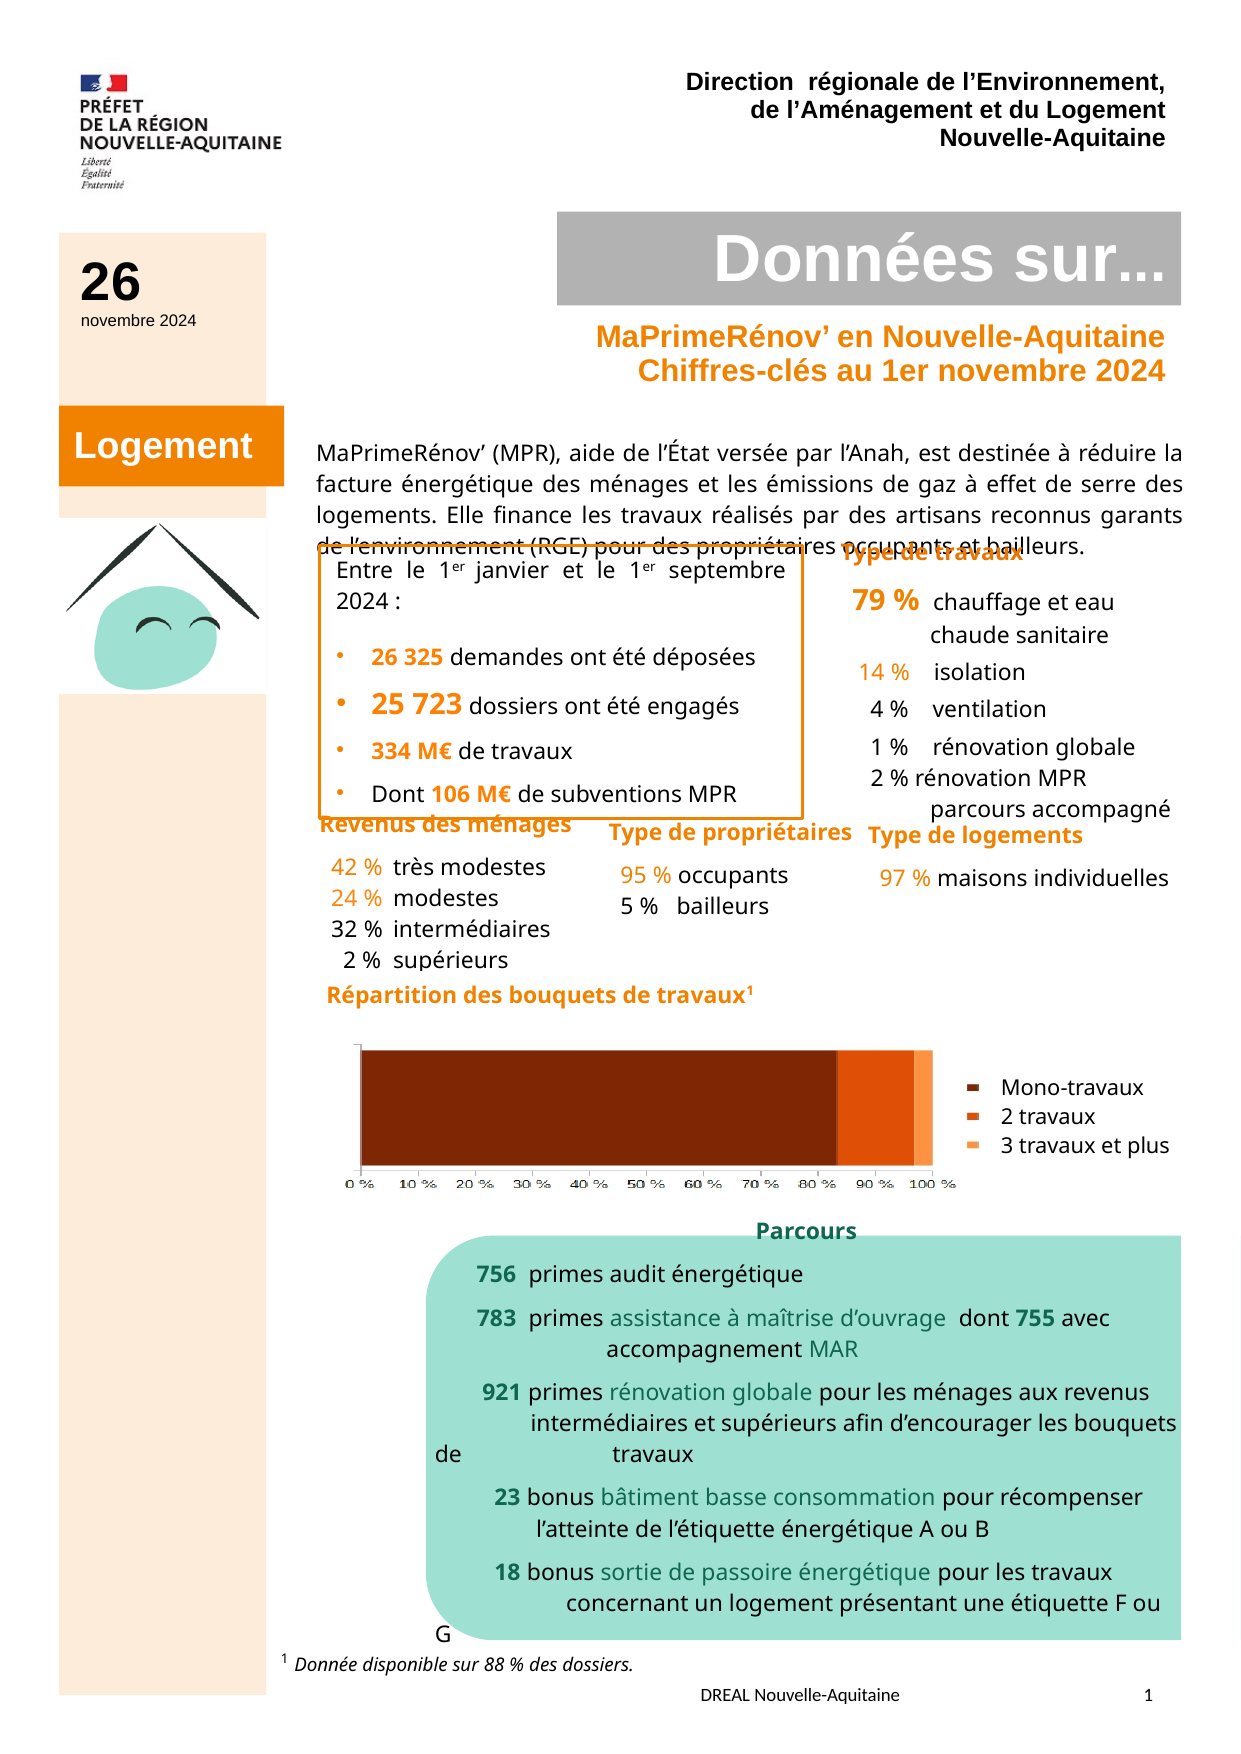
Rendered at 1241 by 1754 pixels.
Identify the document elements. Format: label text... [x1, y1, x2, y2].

text_box Revenus des ménages 42 % très modestes 24 % modestes 32 % intermédiaires 2 % supérieurs [304, 816, 606, 993]
text_box Mono-travaux 2 travaux 3 travaux et plus [1000, 1071, 1216, 1171]
text_box Logement [59, 405, 285, 487]
text_box Répartition des bouquets de travaux1 [311, 974, 1169, 1015]
text_box Type de propriétaires 95 % occupants 5 % bailleurs [593, 819, 871, 944]
text_box 1 Donnée disponible sur 88 % des dossiers. [266, 1618, 1164, 1707]
text_box Direction régionale de l’Environnement, de l’Aménagement et du Logement Nouvelle-Aquitaine [668, 59, 1182, 161]
text_box Données sur... [557, 211, 1182, 306]
picture [64, 58, 298, 205]
picture [59, 518, 267, 694]
text_box [427, 1178, 1241, 1653]
picture [333, 1019, 1068, 1210]
text_box DREAL Nouvelle-Aquitaine <numéro> [685, 1671, 1182, 1724]
text_box MaPrimeRénov’ (MPR), aide de l’État versée par l’Anah, est destinée à réduire la facture énergétique des ménages et les émissions de gaz à effet de serre des logements. Elle finance les travaux réalisés par des artisans reconnus garants de l’environnement (RGE) pour des propriétaires occupants et bailleurs. [321, 547, 801, 571]
text_box [59, 487, 267, 518]
text_box Type de logements 97 % maisons individuelles [871, 819, 1235, 919]
text_box 0 % 50 % 100 % [330, 1155, 1039, 1216]
text_box 26 novembre 2024 [66, 242, 267, 388]
text_box Parcours 756 primes audit énergétique 783 primes assistance à maîtrise d’ouvrage dont 755 avec accompagnement MAR 921 primes rénovation globale pour les ménages aux revenus intermédiaires et supérieurs afin d’encourager les bouquets de travaux 23 bonus bâtiment basse consommation pour récompenser l’atteinte de l’étiquette énergétique A ou B 18 bonus sortie de passoire énergétique pour les travaux concernant un logement présentant une étiquette F ou G [420, 1287, 1181, 1641]
text_box MaPrimeRénov’ en Nouvelle-Aquitaine Chiffres-clés au 1er novembre 2024 [389, 310, 1182, 427]
text_box Entre le 1er janvier et le 1er septembre 2024 : 26 325 demandes ont été déposées 25 723 dossiers ont été engagés 334 M€ de travaux Dont 106 M€ de subventions MPR [319, 575, 803, 789]
text_box Type de travaux 79 % chauffage et eau chaude sanitaire 14 % isolation 4 % ventilation 1 % rénovation globale 2 % rénovation MPR parcours accompagné [825, 554, 1211, 819]
text_box [532, 1271, 539, 1281]
text_box [59, 694, 267, 1695]
text_box [765, 1271, 772, 1281]
text_box MaPrimeRénov’ (MPR), aide de l’État versée par l’Anah, est destinée à réduire la facture énergétique des ménages et les émissions de gaz à effet de serre des logements. Elle finance les travaux réalisés par des artisans reconnus garants de l’environnement (RGE) pour des propriétaires occupants et bailleurs. [301, 427, 1199, 571]
text_box [59, 232, 267, 405]
text_box [723, 1271, 730, 1281]
